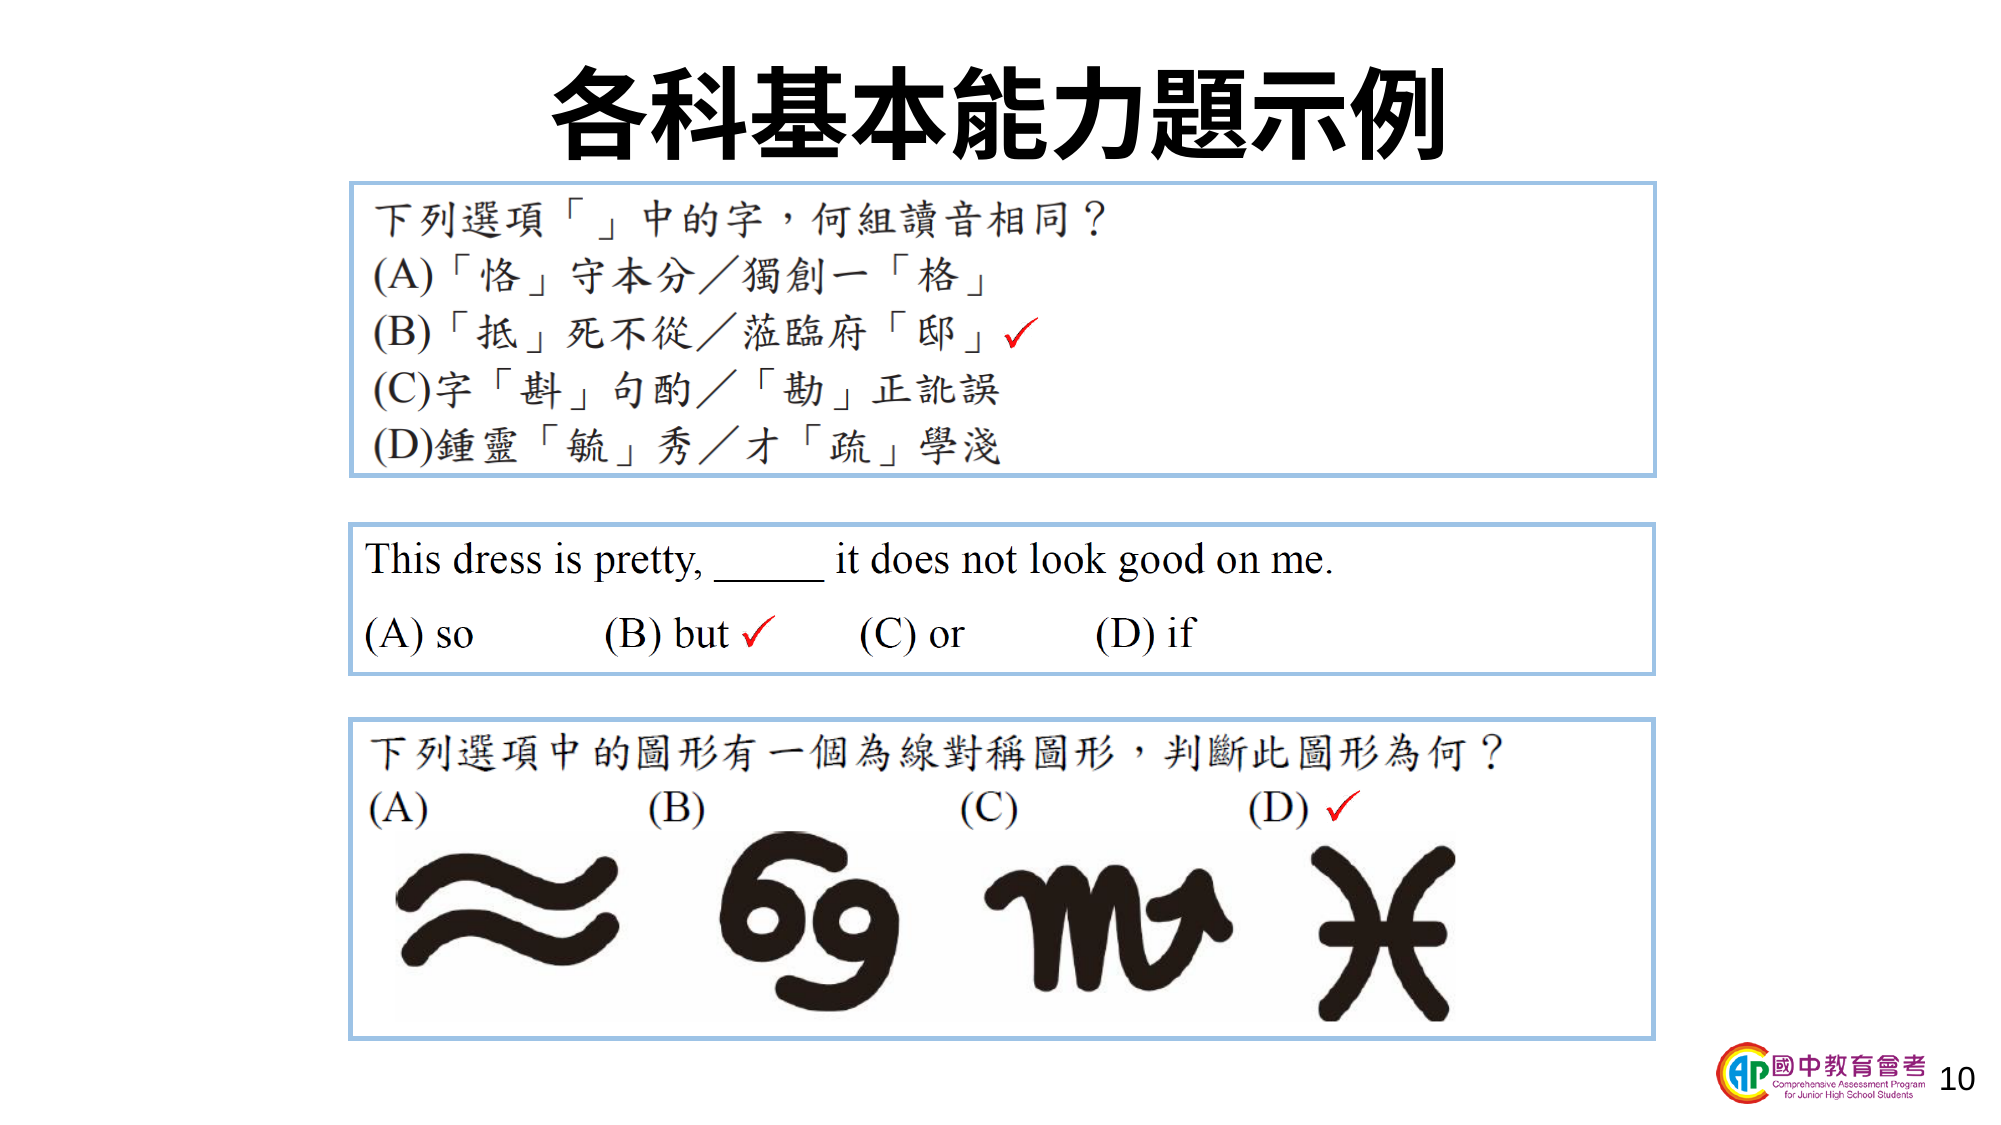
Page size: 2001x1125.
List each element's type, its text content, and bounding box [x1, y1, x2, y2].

picture [1002, 316, 1039, 350]
list [351, 183, 1655, 476]
title 各科基本能力題示例 [137, 2, 1863, 220]
picture [358, 533, 1343, 667]
text_box [350, 719, 1654, 1039]
text_box [1923, 1047, 2000, 1108]
picture [353, 728, 1508, 1029]
text_box [350, 524, 1655, 674]
